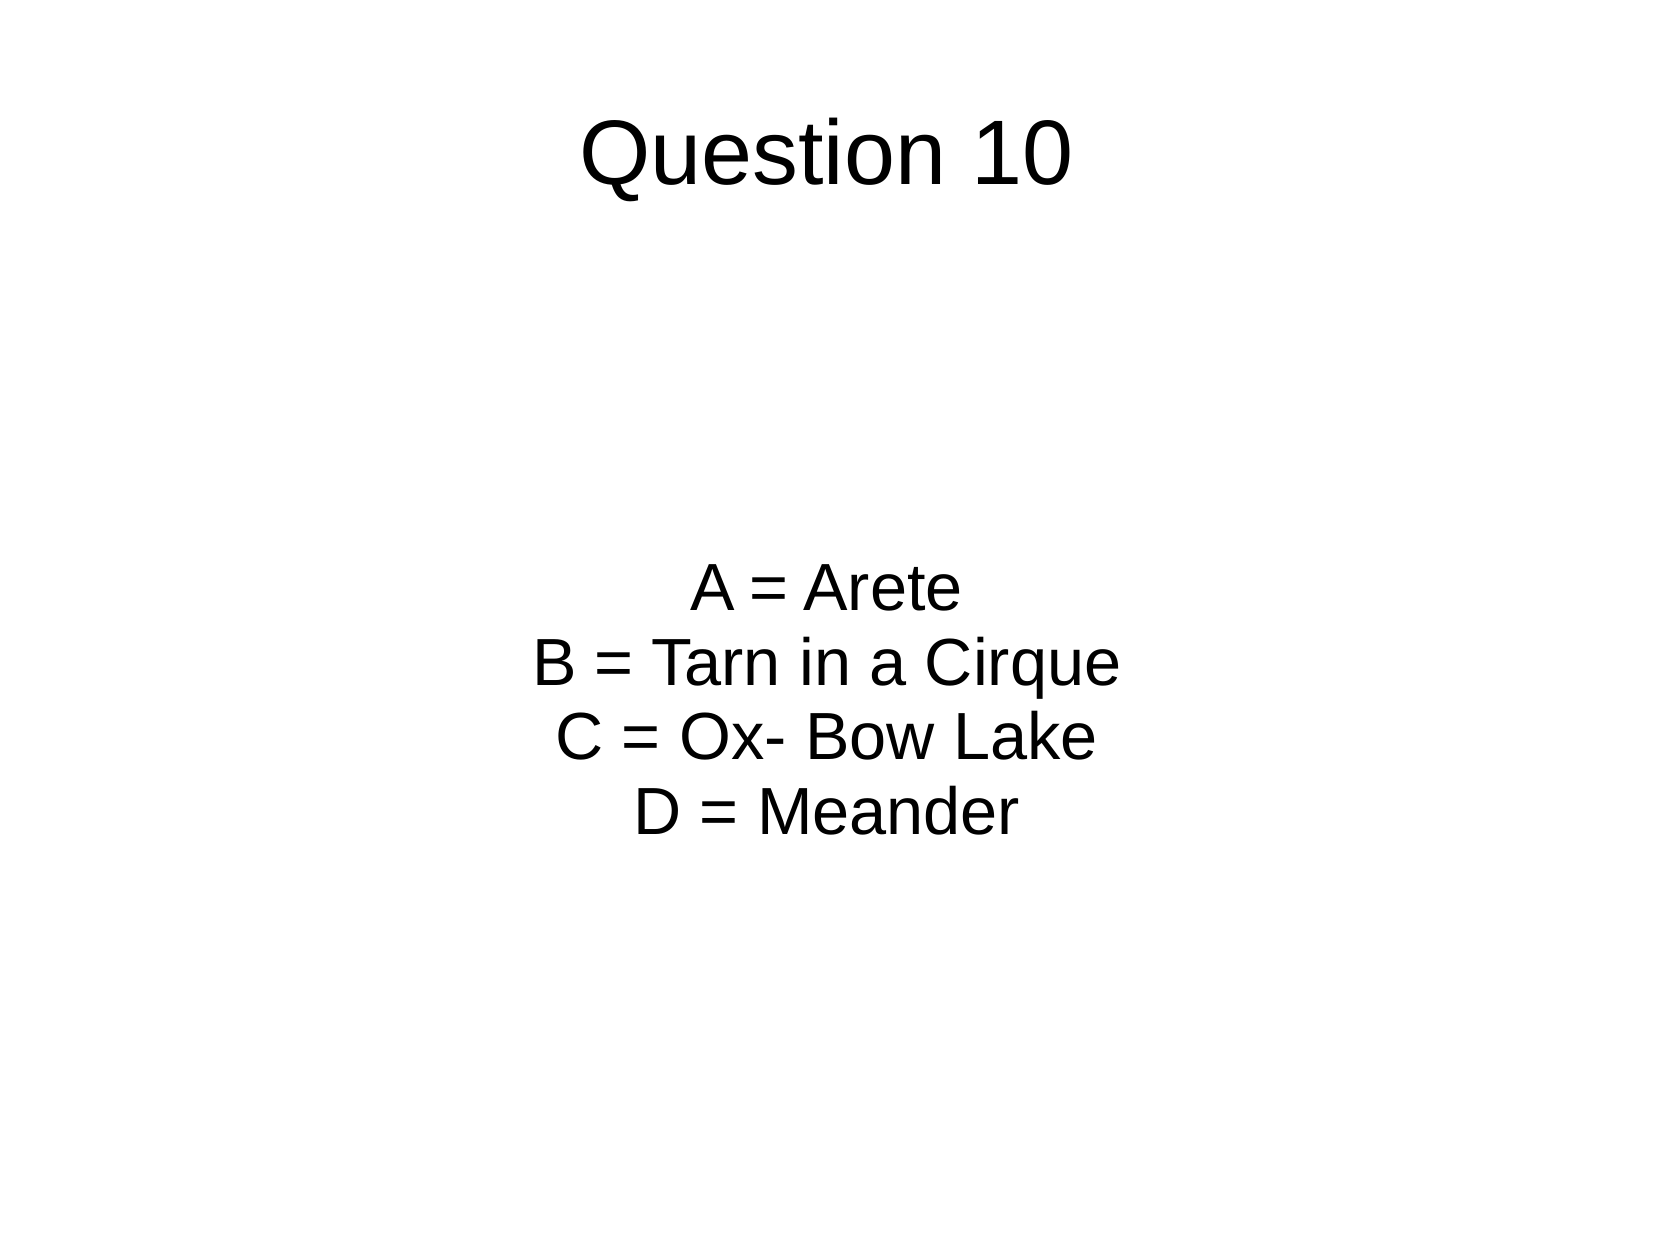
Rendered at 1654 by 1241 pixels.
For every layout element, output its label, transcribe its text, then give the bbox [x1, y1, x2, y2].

title Question 10 [82, 56, 1571, 250]
subtitle A = Arete B = Tarn in a Cirque C = Ox- Bow Lake D = Meander [82, 297, 1571, 1102]
